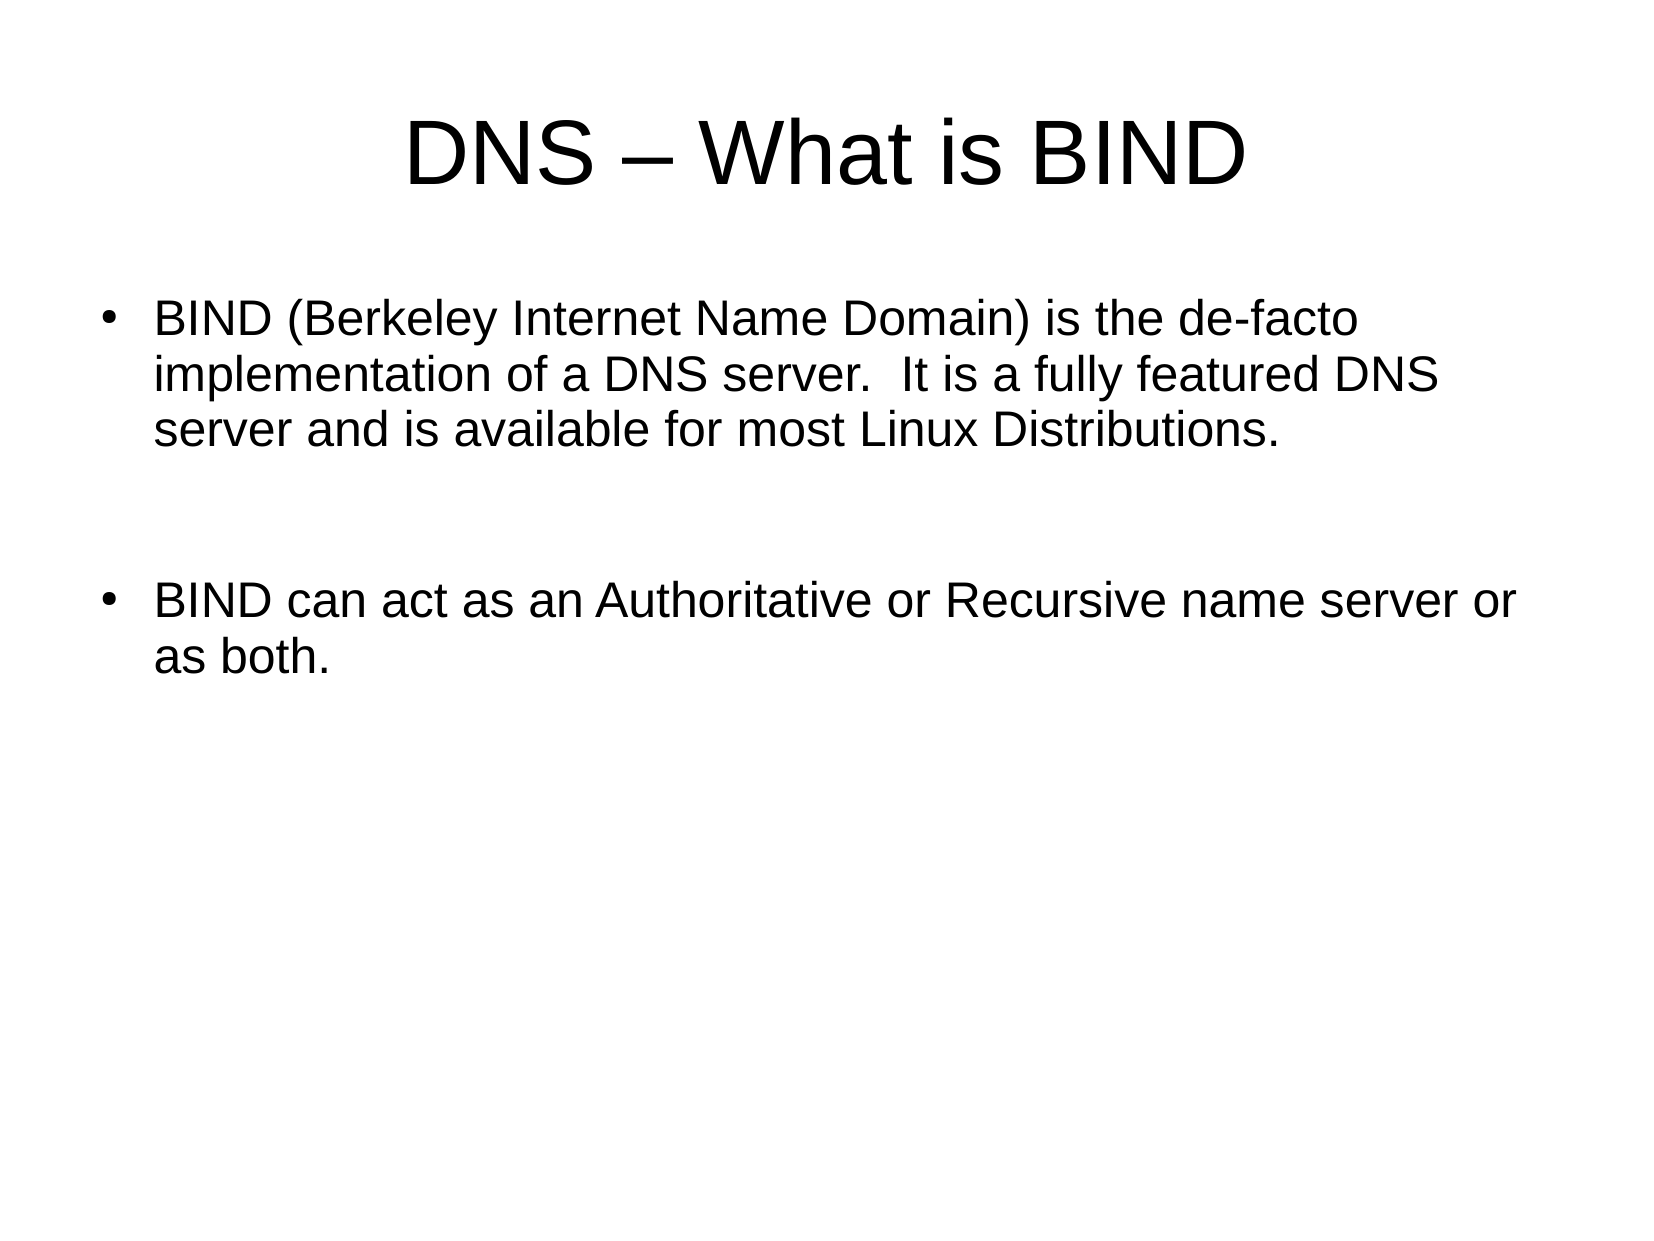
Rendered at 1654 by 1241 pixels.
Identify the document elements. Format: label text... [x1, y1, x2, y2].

title DNS – What is BIND [82, 49, 1571, 257]
list BIND (Berkeley Internet Name Domain) is the de-facto implementation of a DNS server. It is a fully featured DNS server and is available for most Linux Distributions. BIND can act as an Authoritative or Recursive name server or as both. [82, 290, 1571, 1109]
